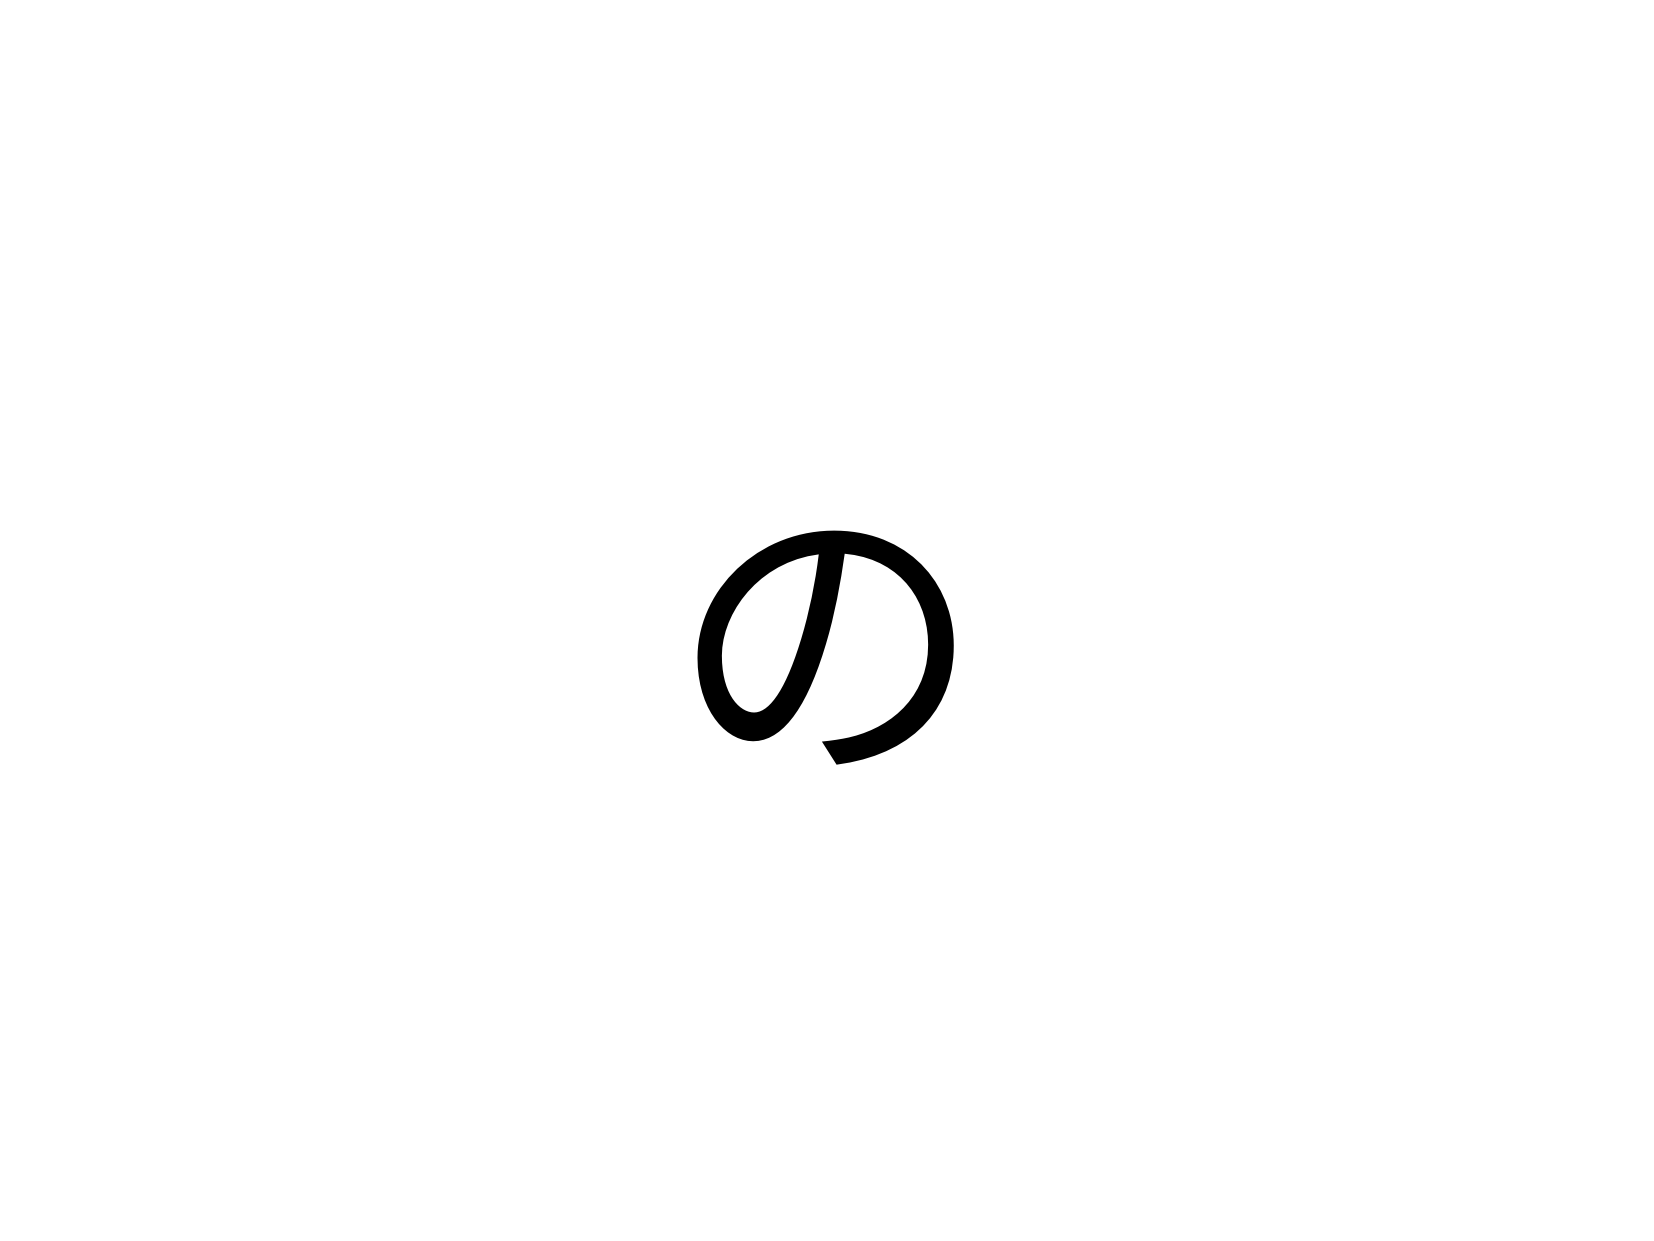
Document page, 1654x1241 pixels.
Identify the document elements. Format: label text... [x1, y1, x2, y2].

title の [82, 56, 1571, 1182]
